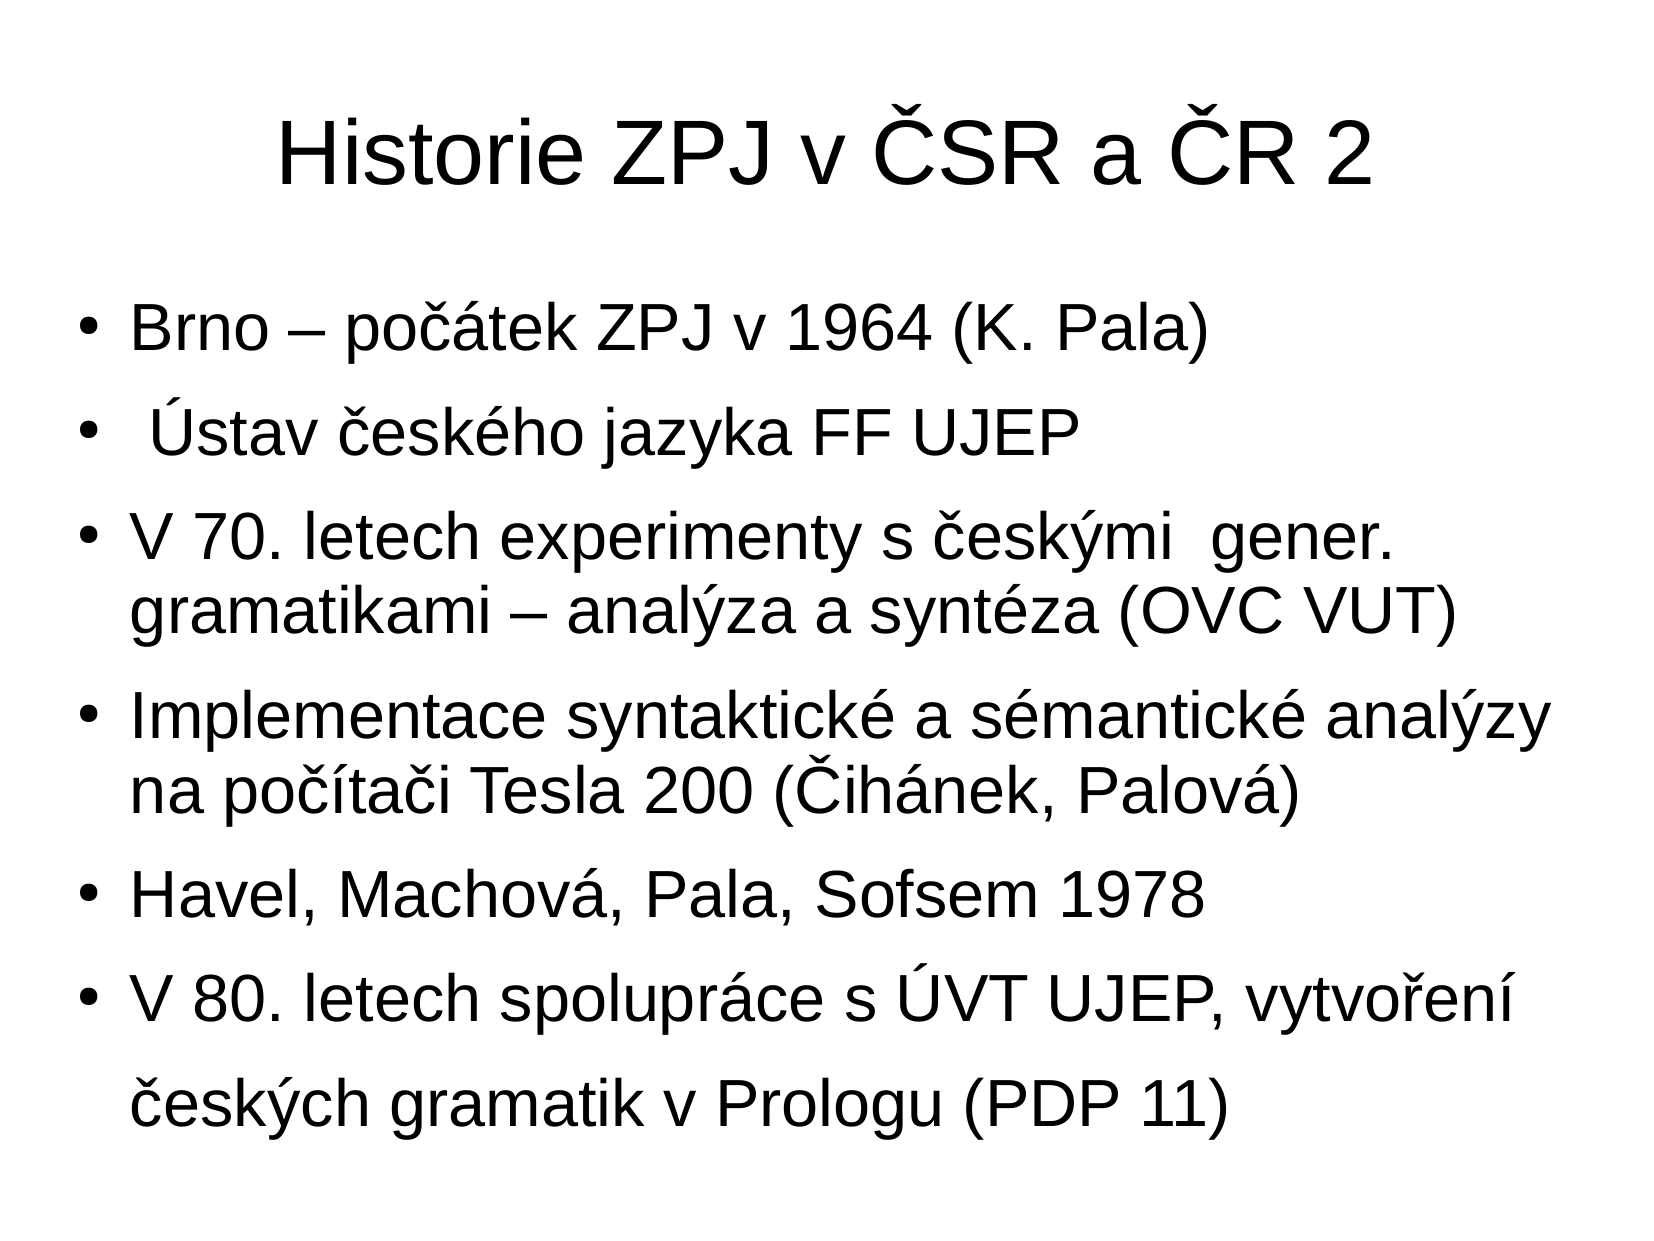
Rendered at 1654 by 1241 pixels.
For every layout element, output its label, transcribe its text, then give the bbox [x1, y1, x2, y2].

list Brno – počátek ZPJ v 1964 (K. Pala) Ústav českého jazyka FF UJEP V 70. letech experimenty s českými gener. gramatikami – analýza a syntéza (OVC VUT) Implementace syntaktické a sémantické analýzy na počítači Tesla 200 (Čihánek, Palová) Havel, Machová, Pala, Sofsem 1978 V 80. letech spolupráce s ÚVT UJEP, vytvoření českých gramatik v Prologu (PDP 11) [59, 290, 1571, 1241]
title Historie ZPJ v ČSR a ČR 2 [82, 56, 1571, 250]
